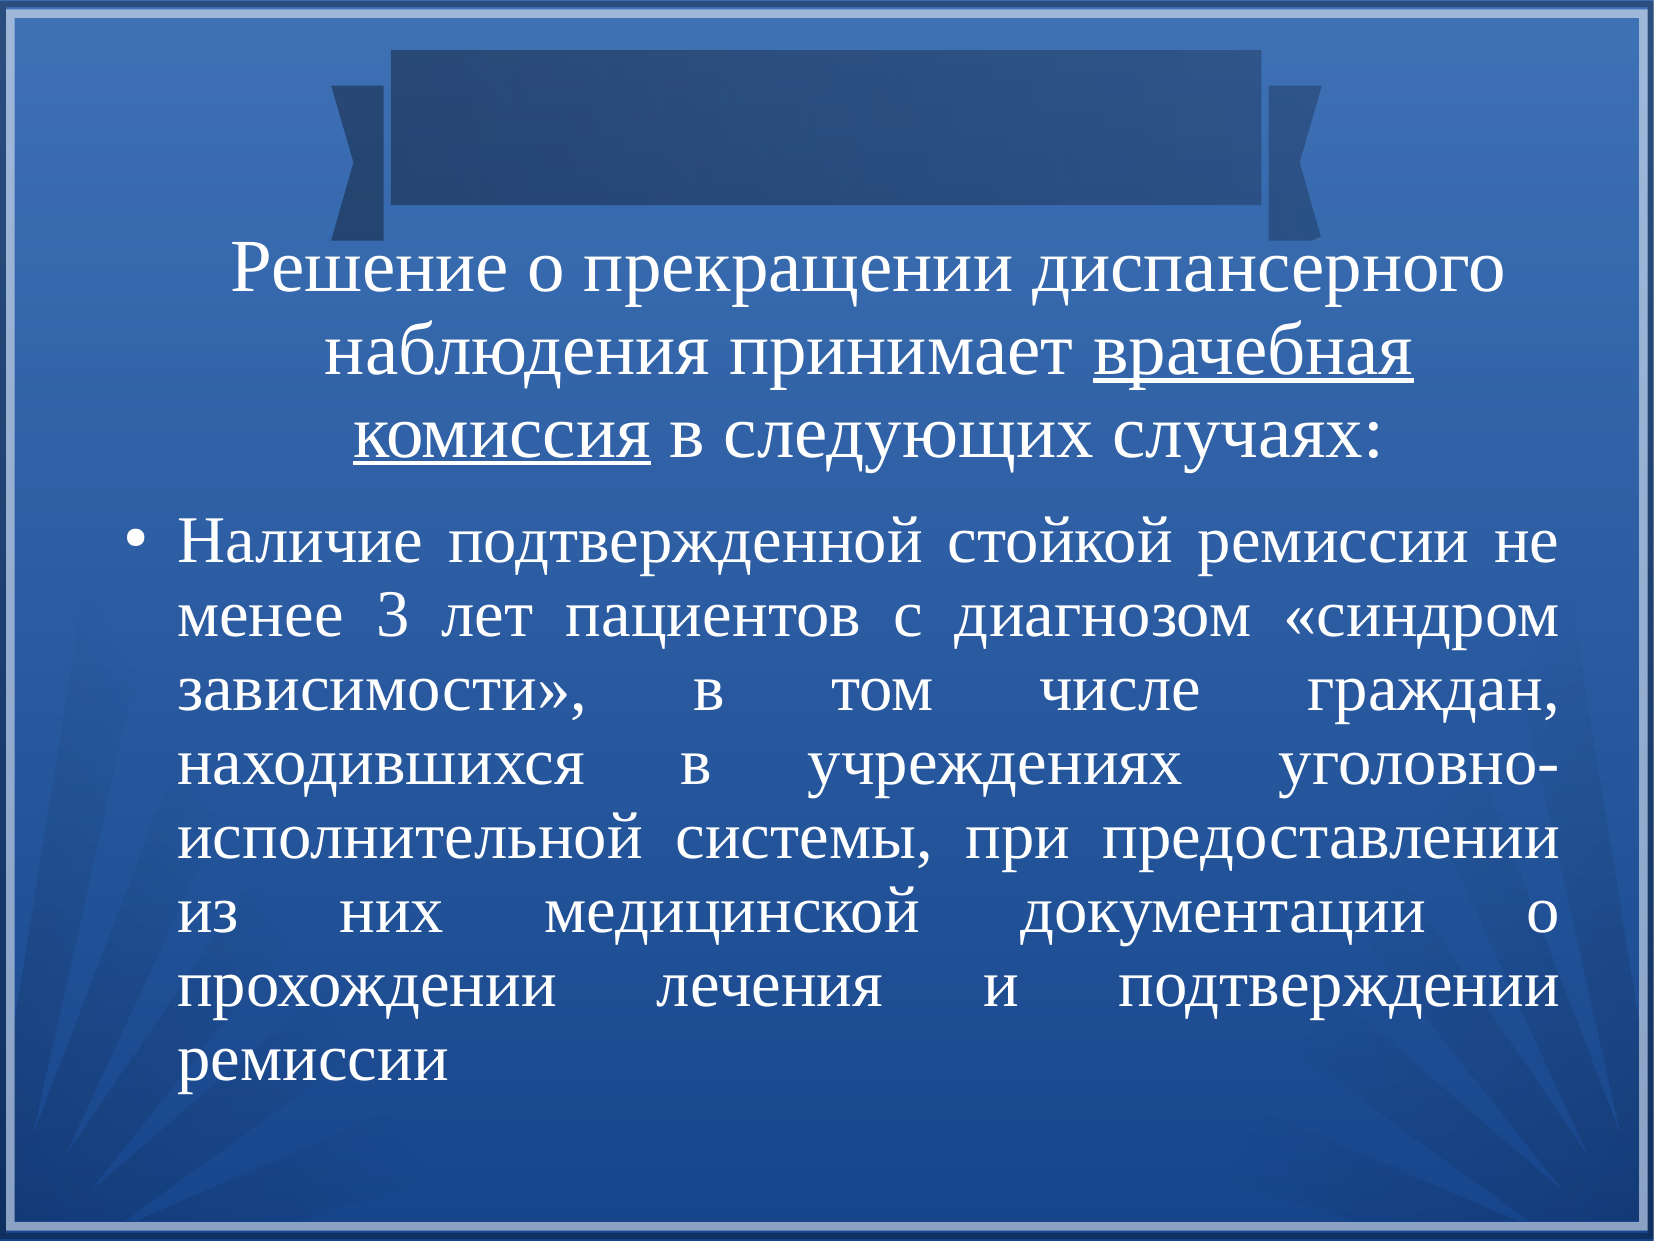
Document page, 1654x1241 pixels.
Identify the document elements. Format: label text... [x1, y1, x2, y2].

list Решение о прекращении диспансерного наблюдения принимает врачебная комиссия в следующих случаях: Наличие подтвержденной стойкой ремиссии не менее 3 лет пациентов с диагнозом «синдром зависимости», в том числе граждан, находившихся в учреждениях уголовно-исполнительной системы, при предоставлении из них медицинской документации о прохождении лечения и подтверждении ремиссии [106, 224, 1562, 1170]
